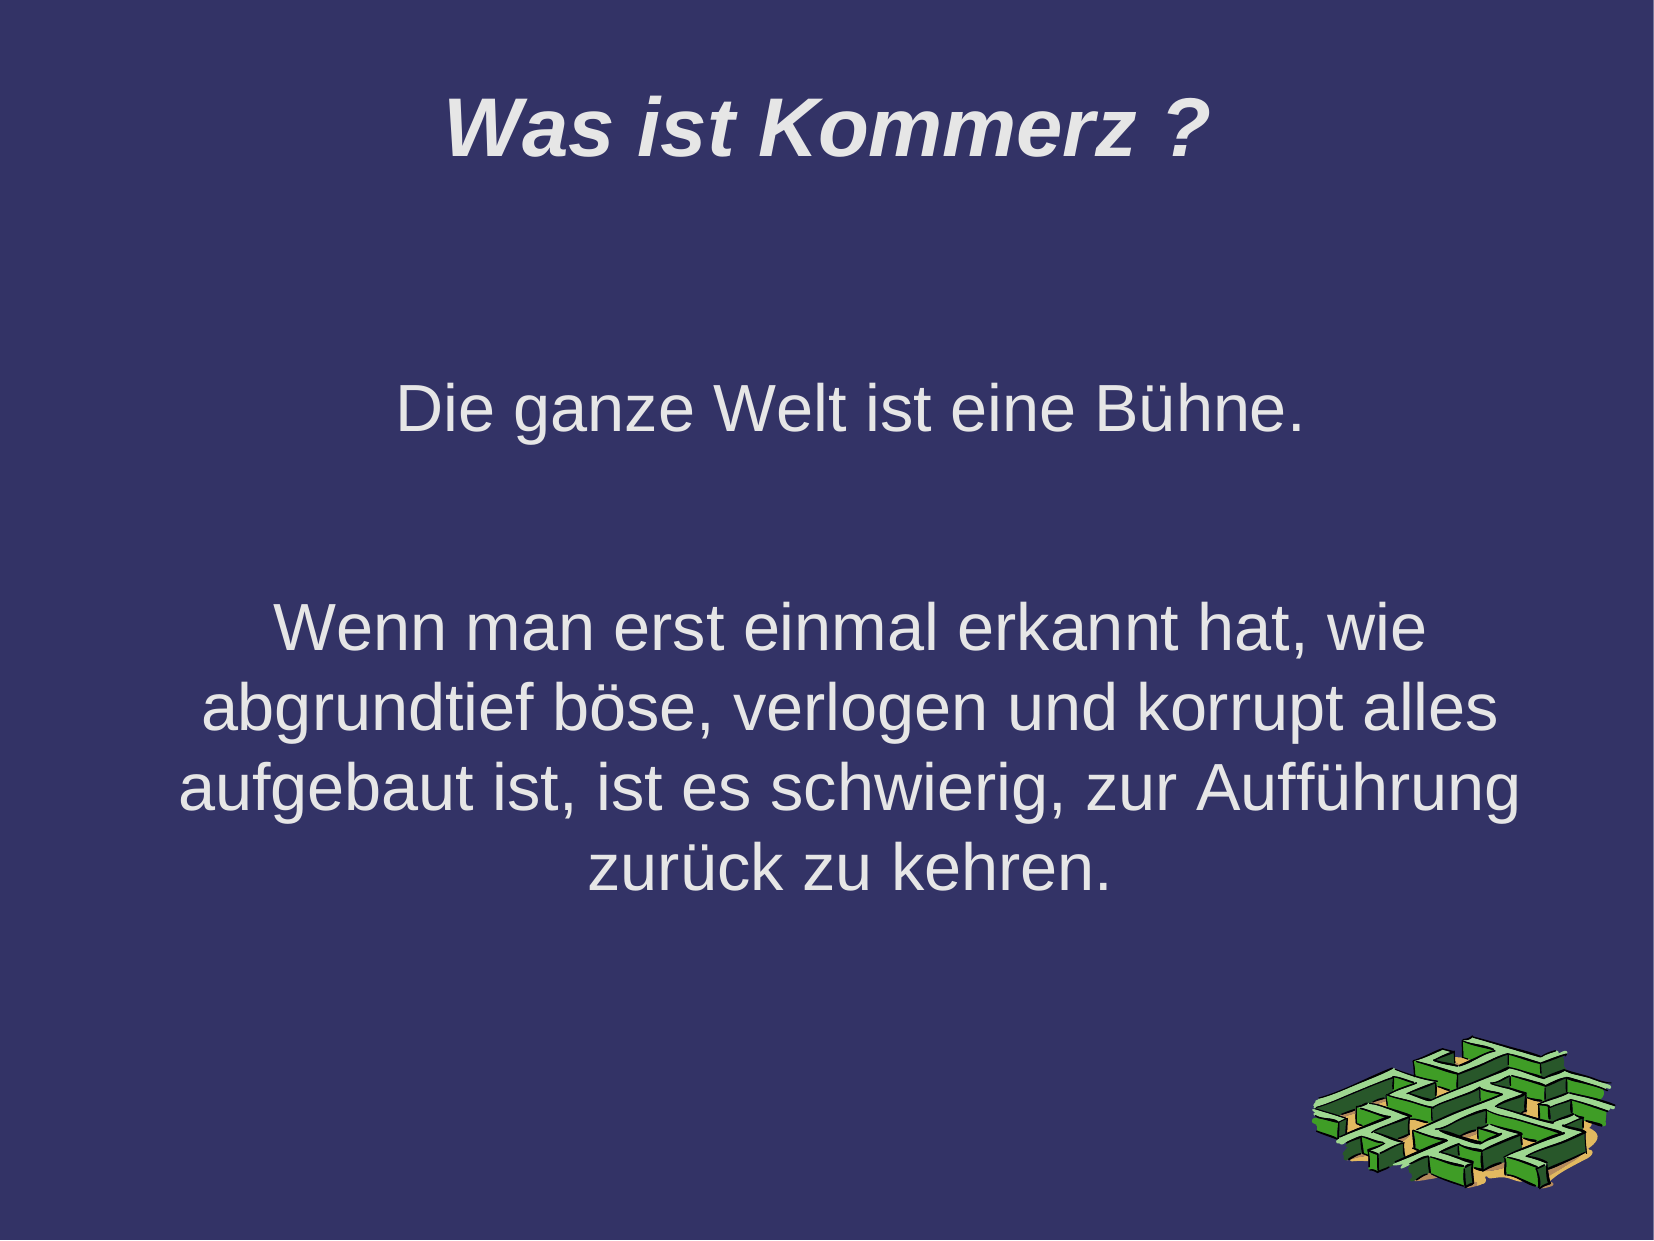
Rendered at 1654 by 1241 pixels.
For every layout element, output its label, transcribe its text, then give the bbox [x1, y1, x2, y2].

list Die ganze Welt ist eine Bühne. Wenn man erst einmal erkannt hat, wie abgrundtief böse, verlogen und korrupt alles aufgebaut ist, ist es schwierig, zur Aufführung zurück zu kehren. [178, 364, 1570, 1147]
title Was ist Kommerz ? [121, 19, 1534, 227]
